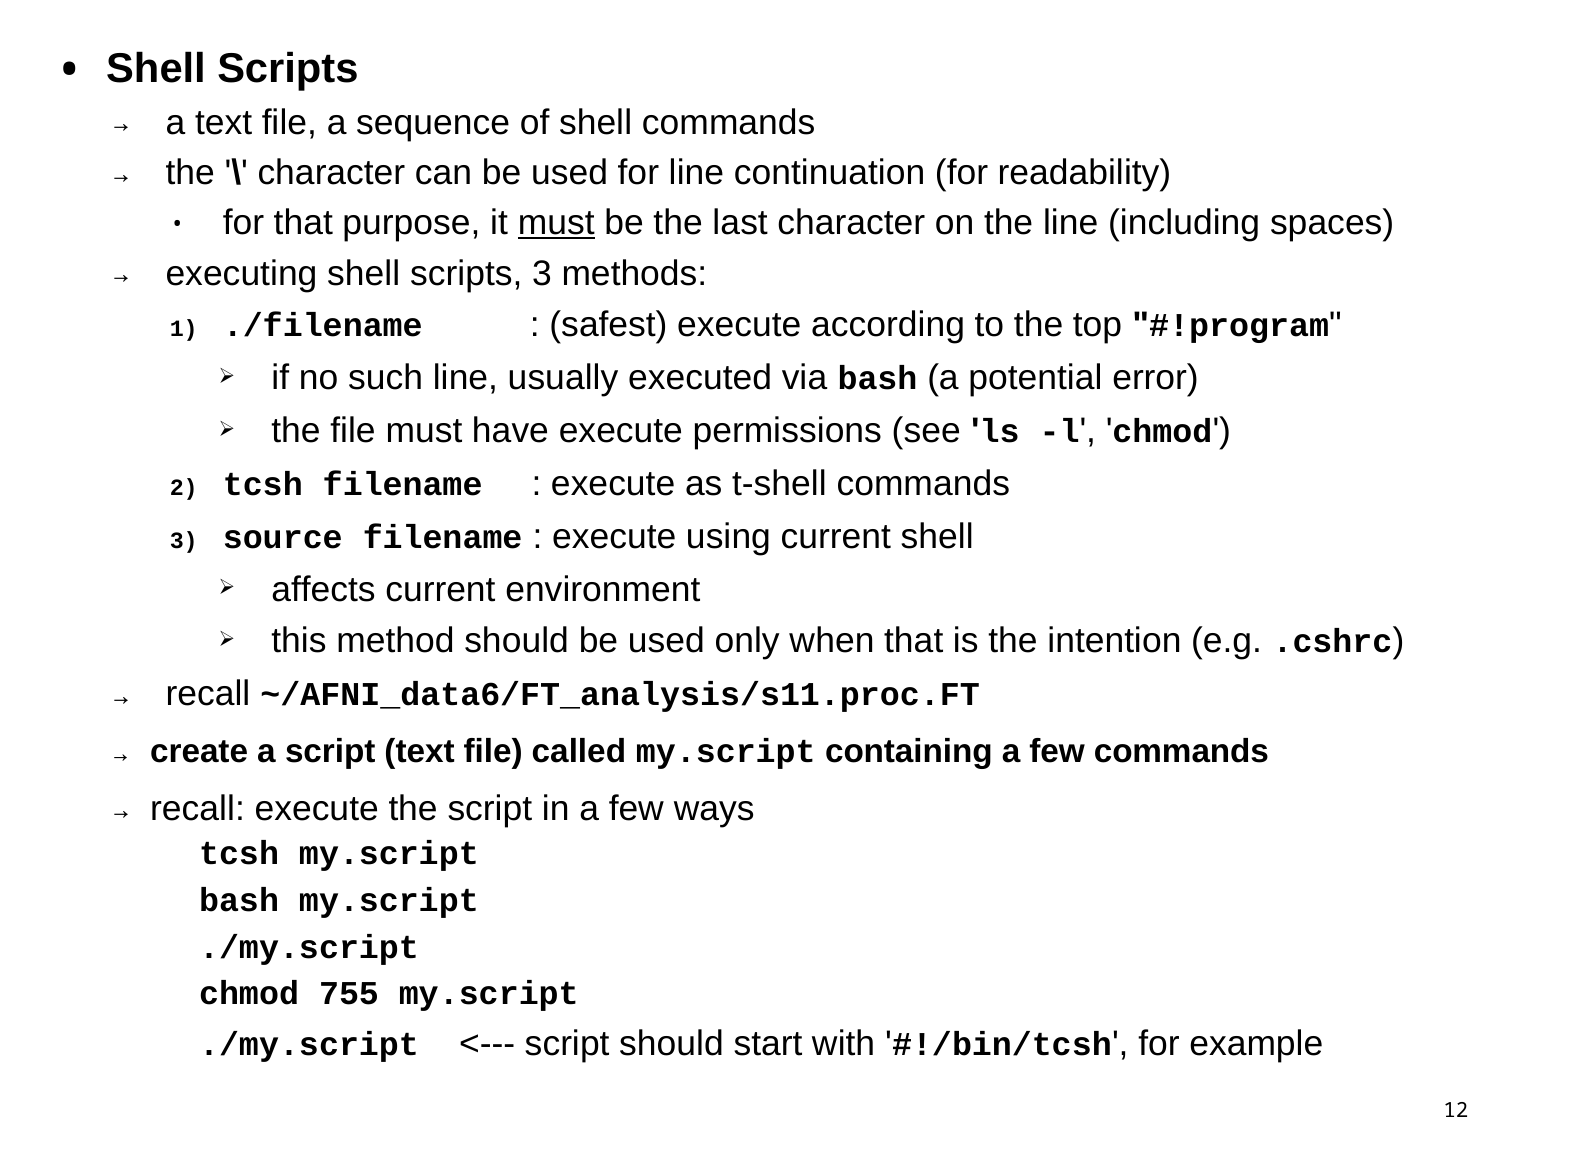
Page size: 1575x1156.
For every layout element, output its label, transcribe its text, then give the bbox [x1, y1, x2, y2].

list Shell Scripts a text file, a sequence of shell commands the '\' character can be used for line continuation (for readability) for that purpose, it must be the last character on the line (including spaces) executing shell scripts, 3 methods: ./filename : (safest) execute according to the top "#!program" if no such line, usually executed via bash (a potential error) the file must have execute permissions (see 'ls -l', 'chmod') tcsh filename : execute as t-shell commands source filename : execute using current shell affects current environment this method should be used only when that is the intention (e.g. .cshrc) recall ~/AFNI_data6/FT_analysis/s11.proc.FT create a script (text file) called my.script containing a few commands recall: execute the script in a few ways tcsh my.script bash my.script ./my.script chmod 755 my.script ./my.script <--- script should start with '#!/bin/tcsh', for example [37, 27, 1538, 1156]
